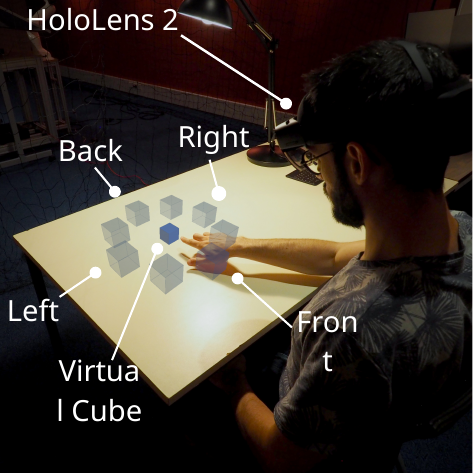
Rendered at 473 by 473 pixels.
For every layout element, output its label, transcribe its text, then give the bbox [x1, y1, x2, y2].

text_box Right [161, 118, 266, 154]
text_box Front [278, 322, 377, 359]
text_box Left [0, 292, 83, 329]
text_box Back [40, 132, 141, 169]
text_box Virtual Cube [41, 372, 158, 409]
picture [0, 0, 473, 473]
text_box HoloLens 2 [1, 1, 205, 38]
text_box Right [207, 133, 216, 145]
